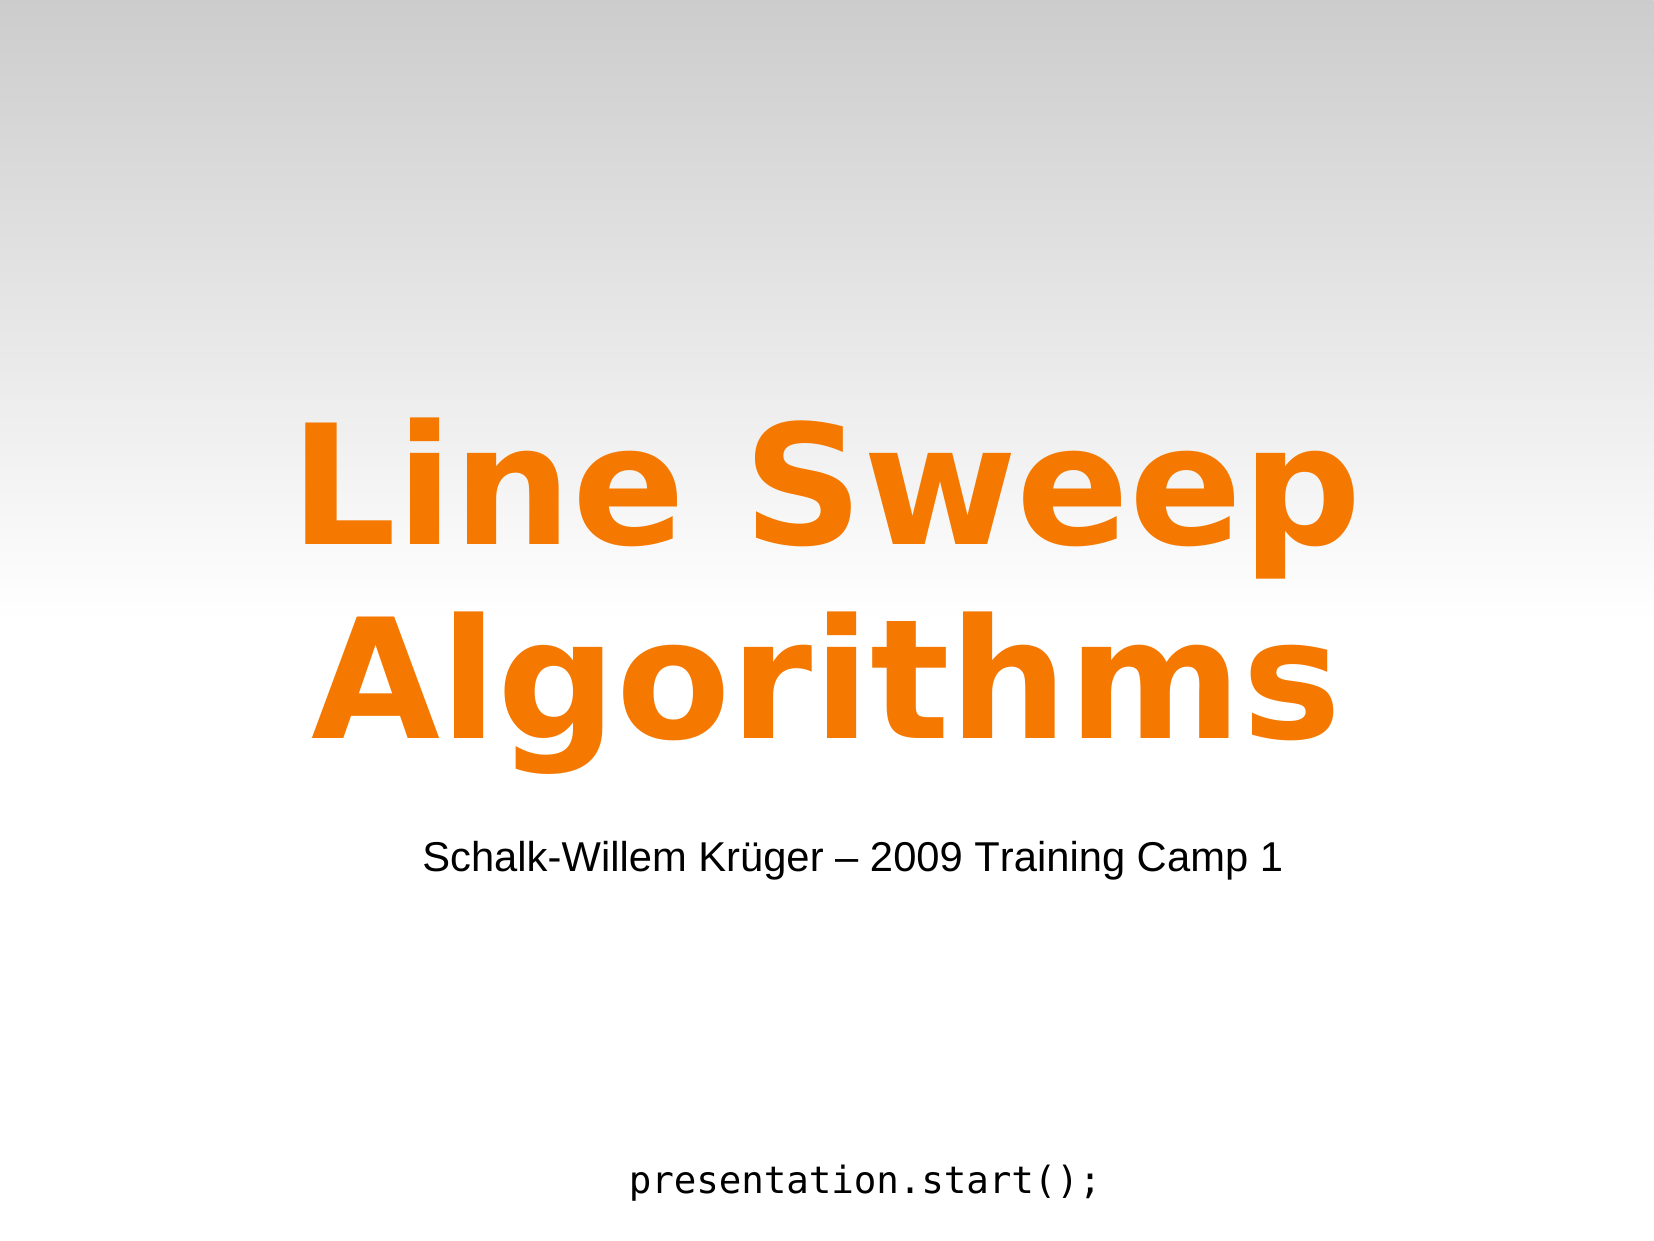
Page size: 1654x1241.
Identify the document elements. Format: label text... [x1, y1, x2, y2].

title Line Sweep Algorithms [82, 390, 1571, 779]
text_box Schalk-Willem Krüger – 2009 Training Camp 1 [407, 826, 1299, 889]
text_box presentation.start(); [614, 1151, 1117, 1210]
